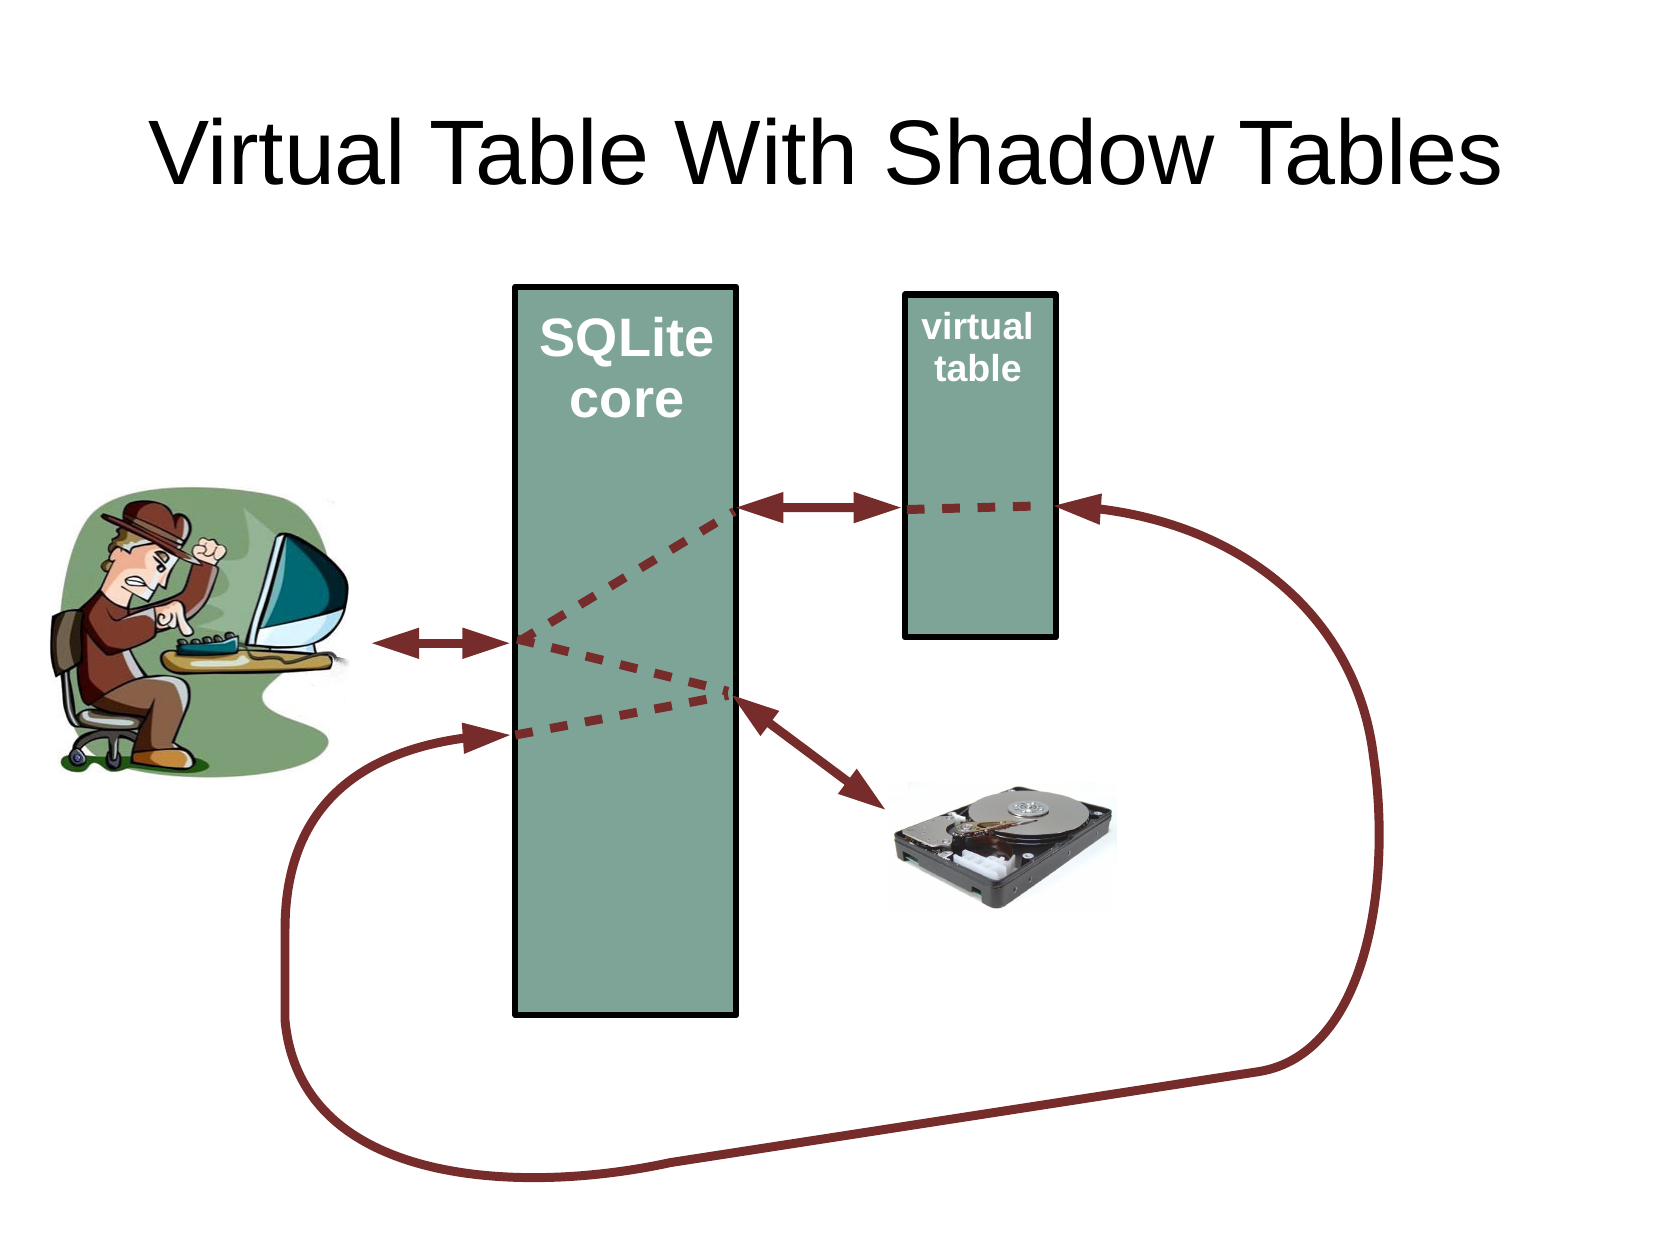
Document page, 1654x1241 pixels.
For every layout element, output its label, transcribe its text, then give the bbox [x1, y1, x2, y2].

text_box [904, 294, 1056, 638]
text_box SQLite core [525, 300, 730, 440]
title Virtual Table With Shadow Tables [82, 49, 1571, 257]
picture [889, 782, 1117, 913]
text_box [515, 286, 737, 1016]
picture [49, 485, 350, 780]
text_box virtual table [906, 298, 1049, 400]
